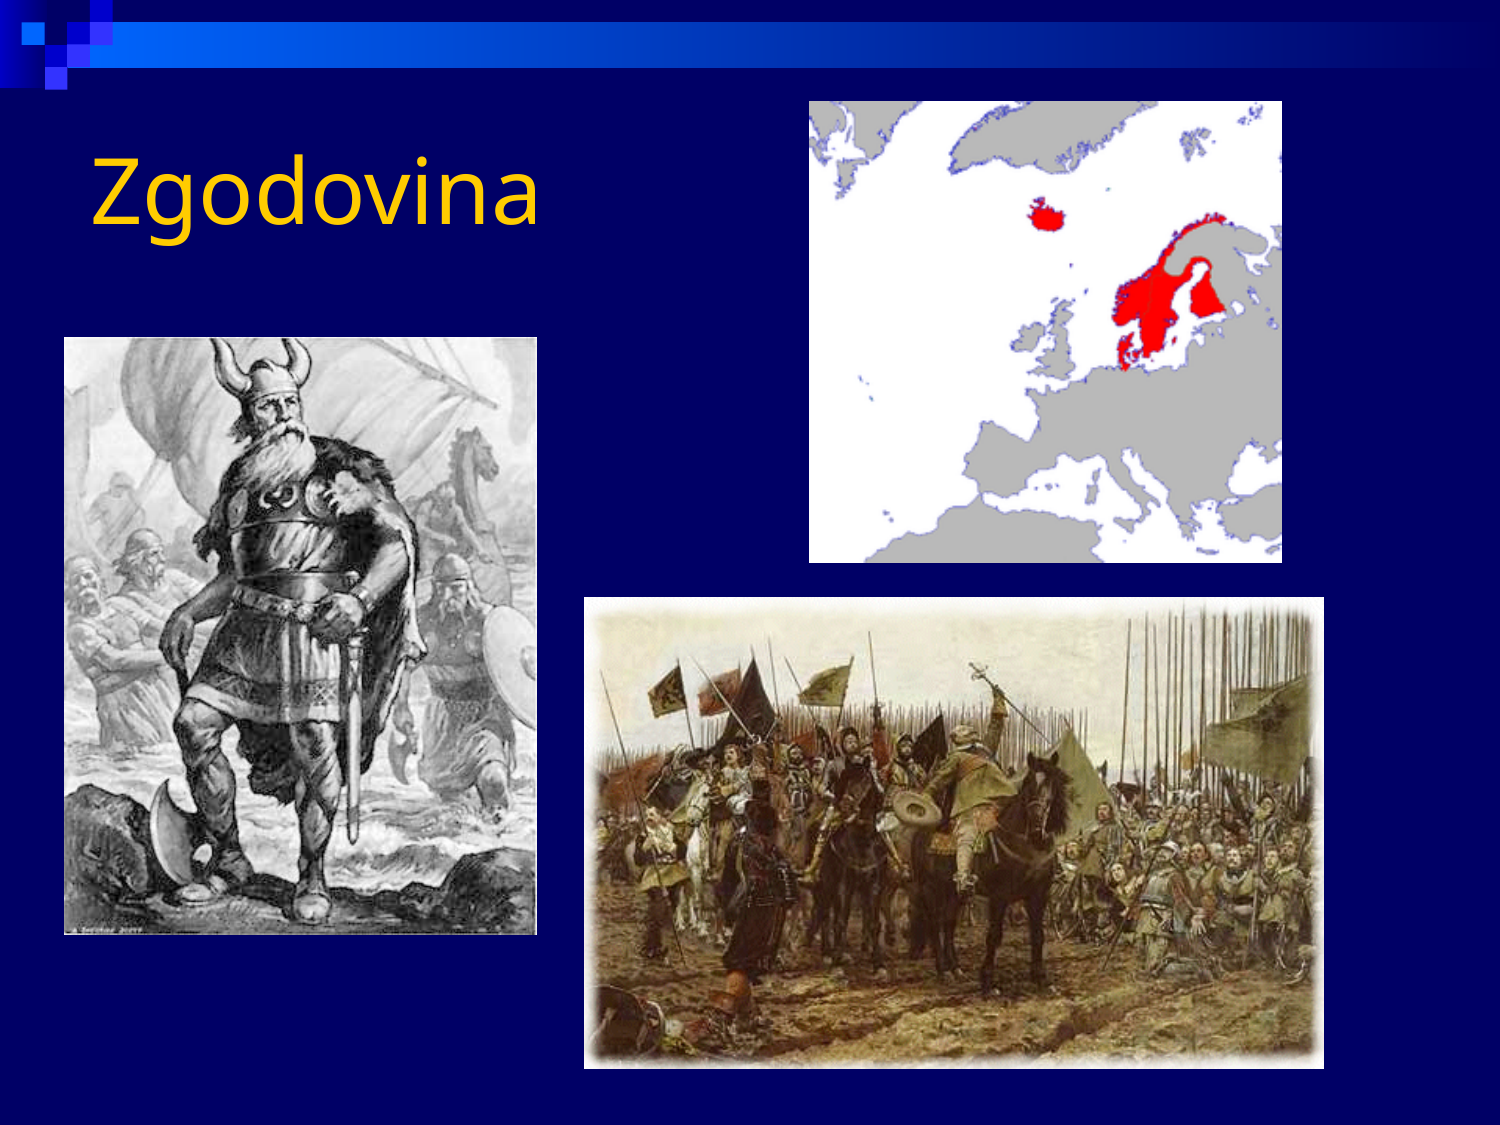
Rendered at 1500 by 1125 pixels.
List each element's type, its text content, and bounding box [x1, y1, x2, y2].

picture [809, 101, 1282, 563]
title Zgodovina [75, 75, 1425, 300]
picture [64, 337, 537, 935]
picture [584, 597, 1324, 1069]
